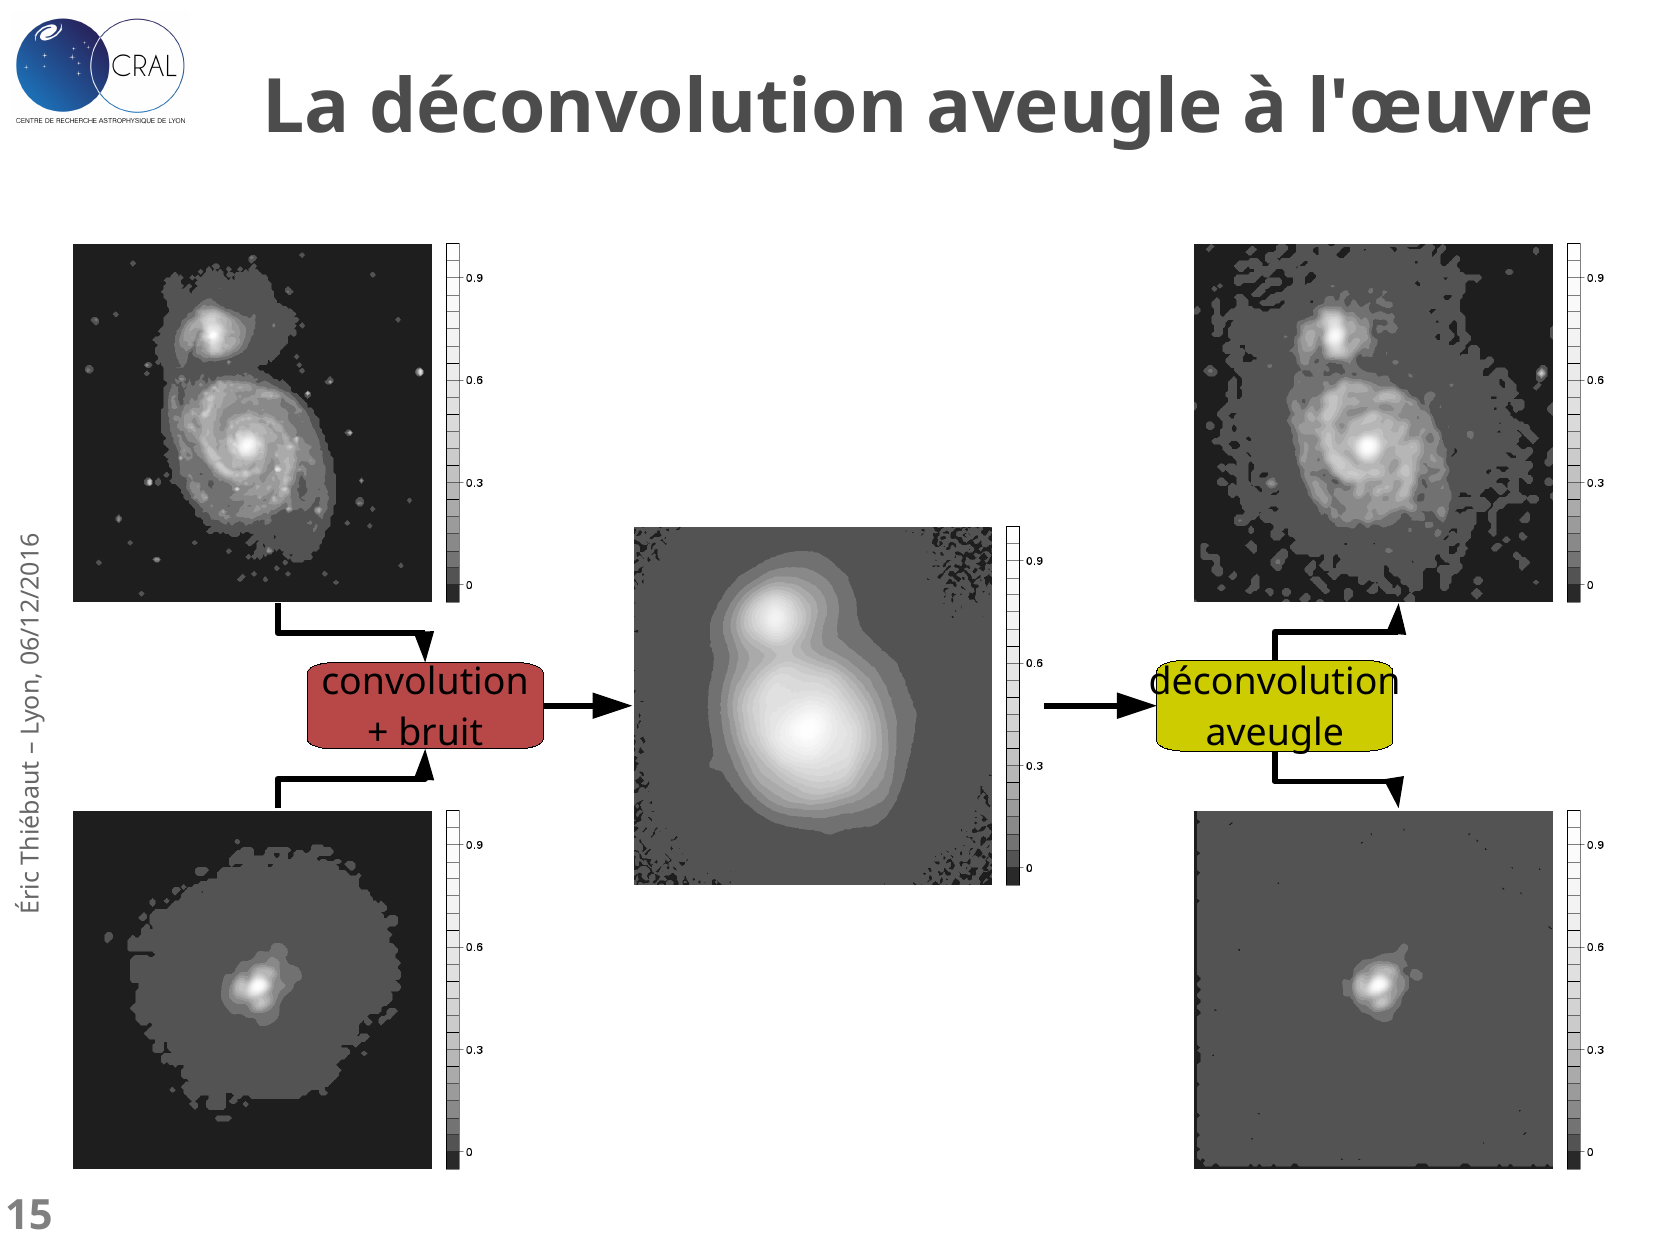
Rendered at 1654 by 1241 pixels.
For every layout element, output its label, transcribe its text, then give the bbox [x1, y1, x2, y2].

picture [1192, 241, 1605, 604]
picture [1192, 808, 1605, 1171]
picture [71, 241, 484, 604]
title La déconvolution aveugle à l'œuvre [147, 0, 1595, 207]
picture [11, 11, 147, 130]
text_box convolution + bruit [307, 662, 544, 749]
picture [632, 524, 1044, 887]
picture [71, 808, 484, 1171]
text_box déconvolution aveugle [1156, 660, 1393, 752]
